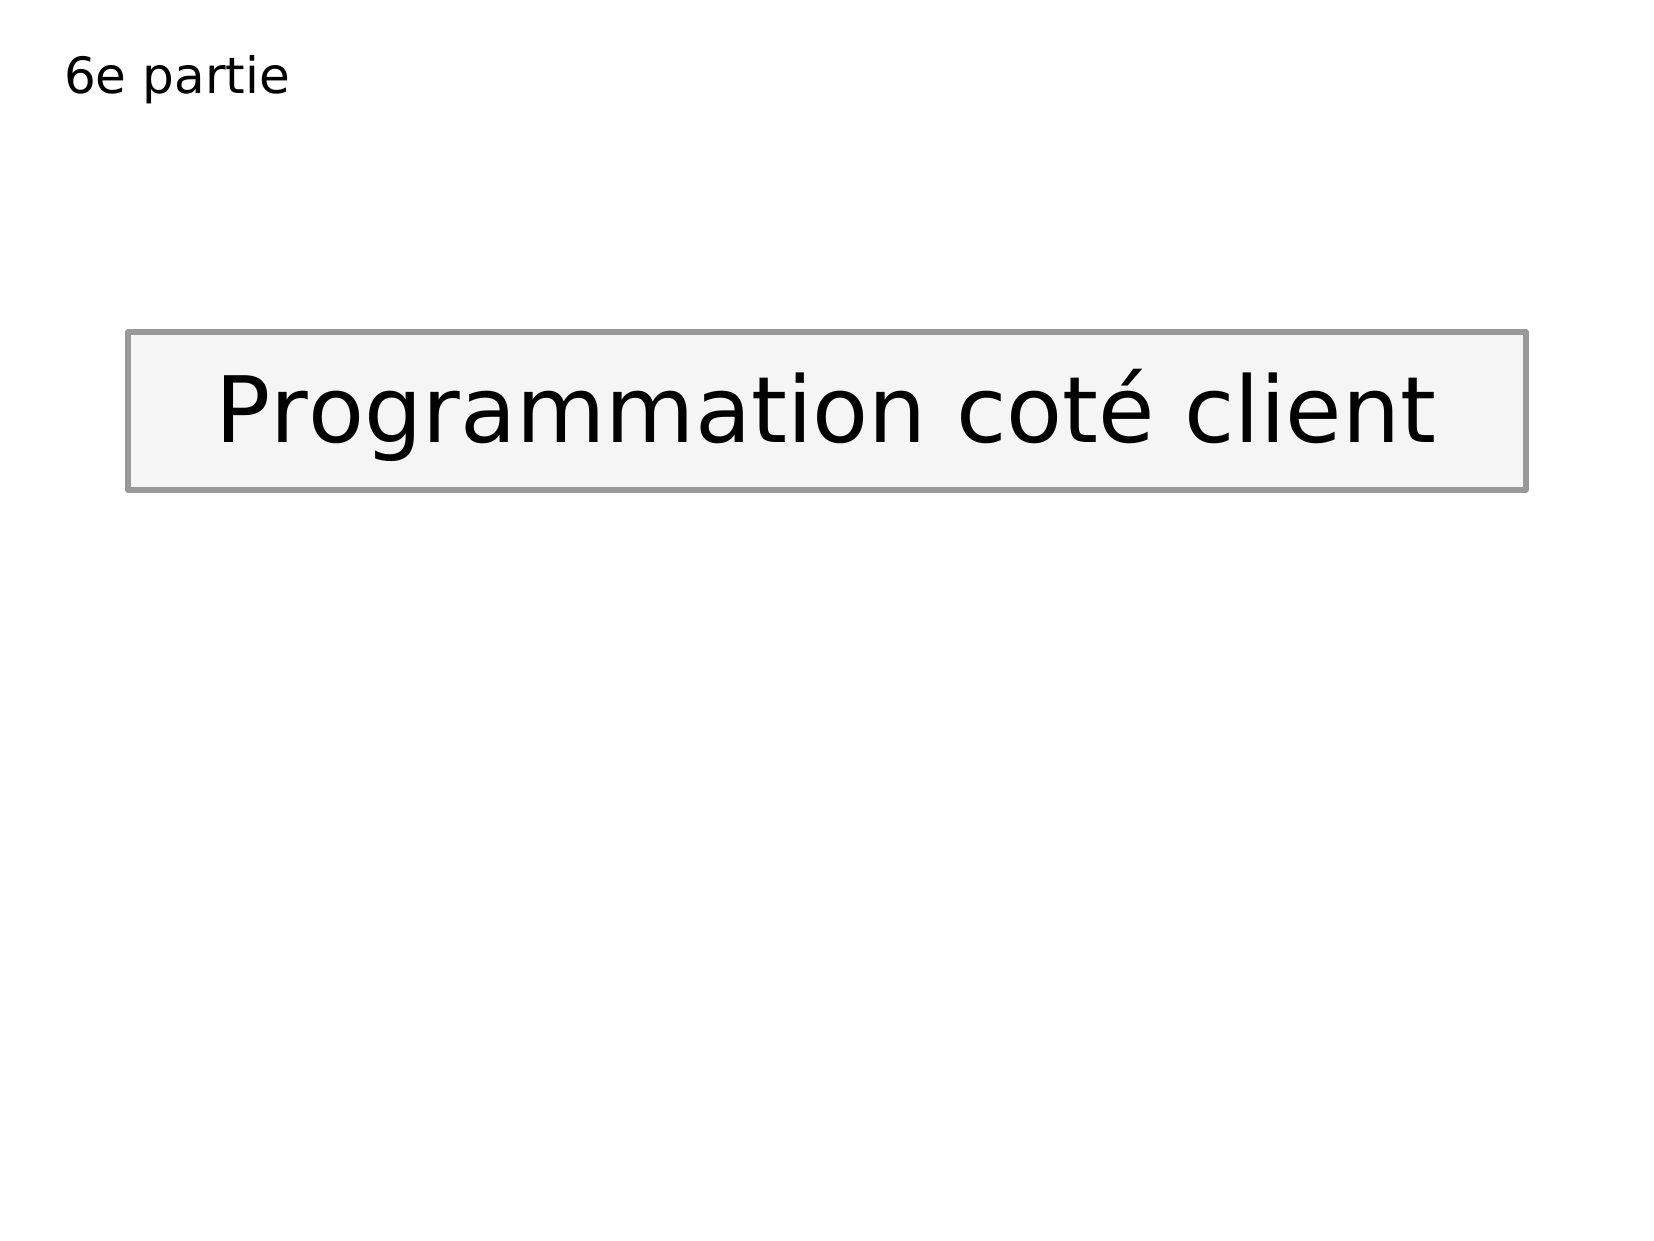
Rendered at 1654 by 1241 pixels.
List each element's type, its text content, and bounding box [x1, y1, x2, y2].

text_box [127, 331, 1526, 490]
title Programmation coté client [136, 347, 1518, 473]
text_box 6e partie [43, 47, 349, 106]
